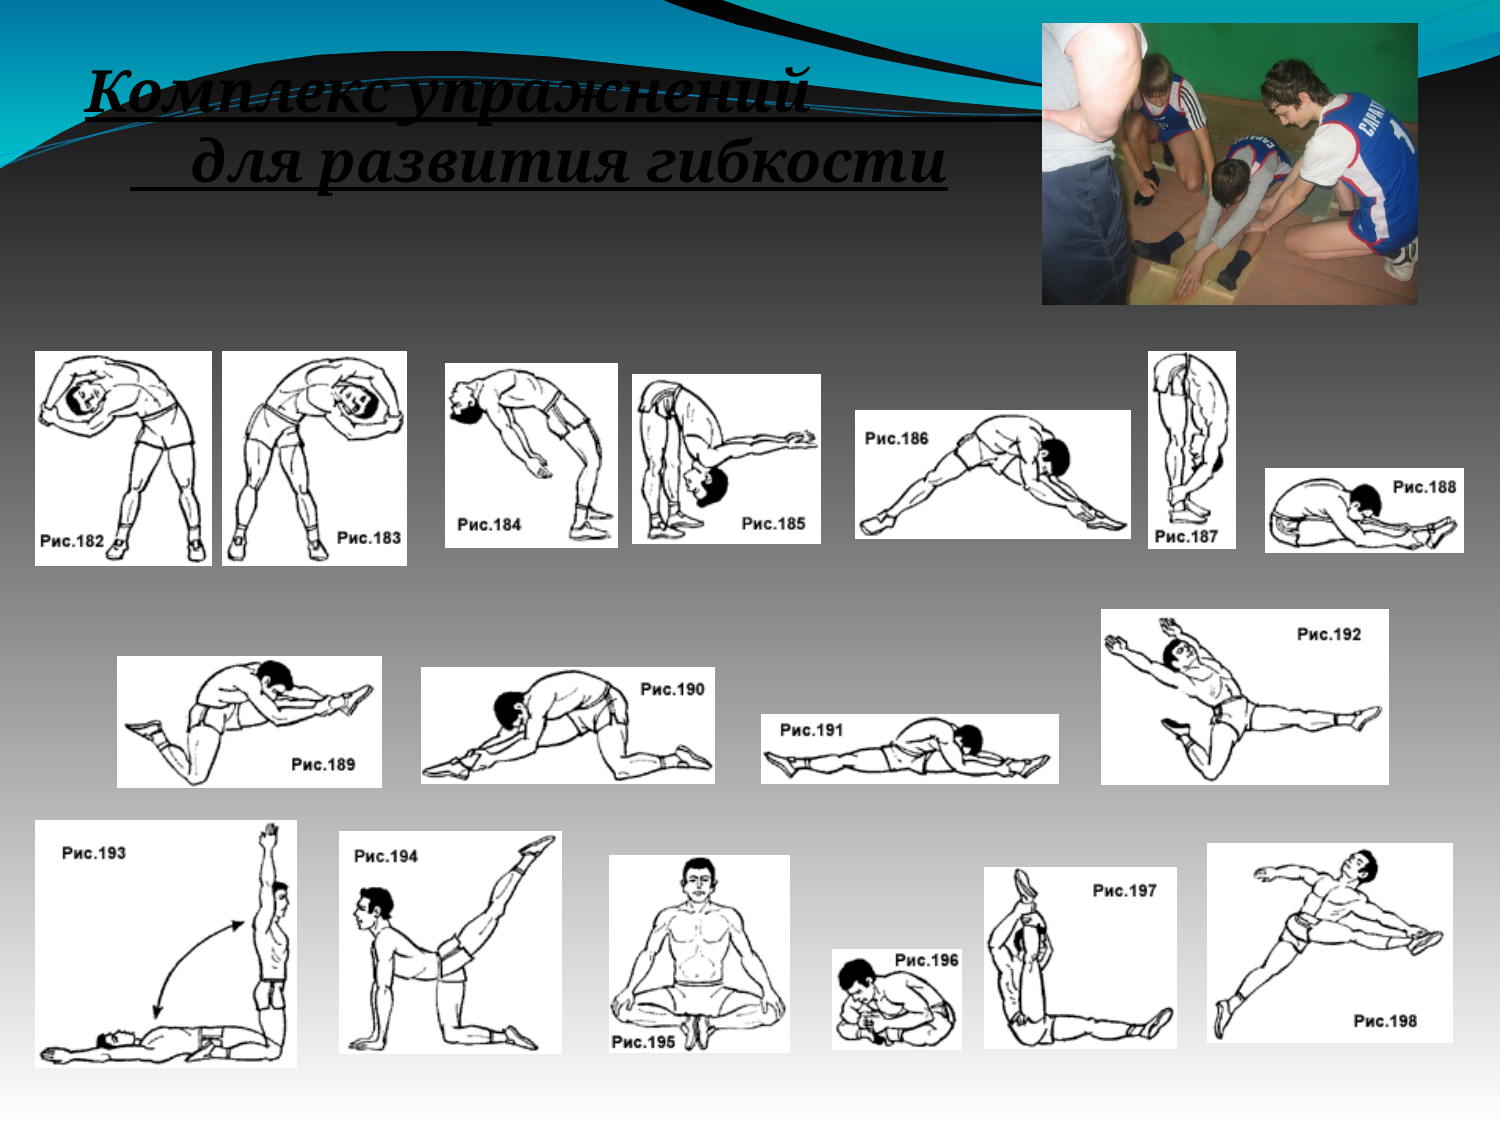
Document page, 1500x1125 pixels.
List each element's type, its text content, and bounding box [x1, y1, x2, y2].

picture [222, 351, 407, 566]
picture [117, 656, 382, 788]
picture [35, 820, 297, 1068]
picture [339, 831, 562, 1054]
picture [1148, 351, 1236, 549]
picture [855, 410, 1131, 539]
picture [1207, 843, 1453, 1043]
list Комплекс упражнений для развития гибкости [70, 46, 1421, 1079]
picture [984, 867, 1177, 1049]
picture [35, 351, 212, 566]
picture [632, 374, 821, 544]
picture [832, 949, 962, 1050]
picture [609, 855, 790, 1053]
picture [421, 667, 715, 784]
picture [1265, 468, 1464, 554]
picture [1042, 23, 1418, 305]
picture [761, 714, 1059, 784]
picture [445, 363, 618, 548]
picture [1101, 609, 1389, 785]
